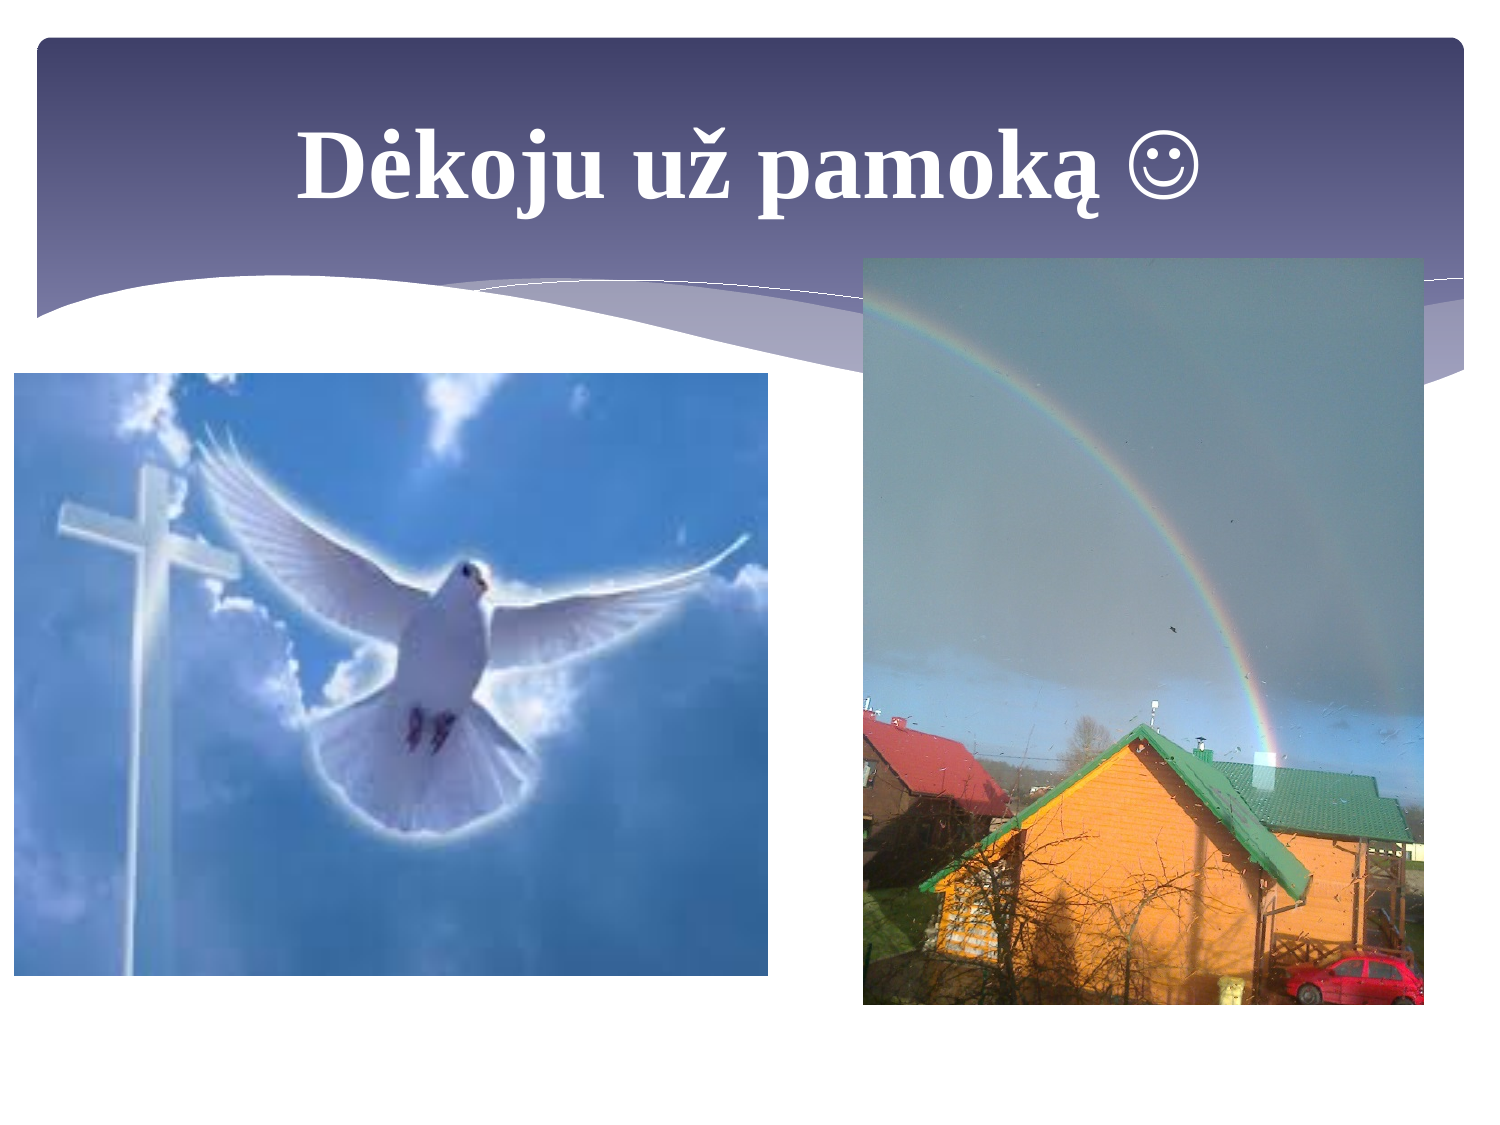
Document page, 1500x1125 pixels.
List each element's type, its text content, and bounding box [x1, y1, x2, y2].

picture [863, 258, 1424, 1005]
title Dėkoju už pamoką  [75, 55, 1426, 262]
picture [14, 373, 768, 976]
